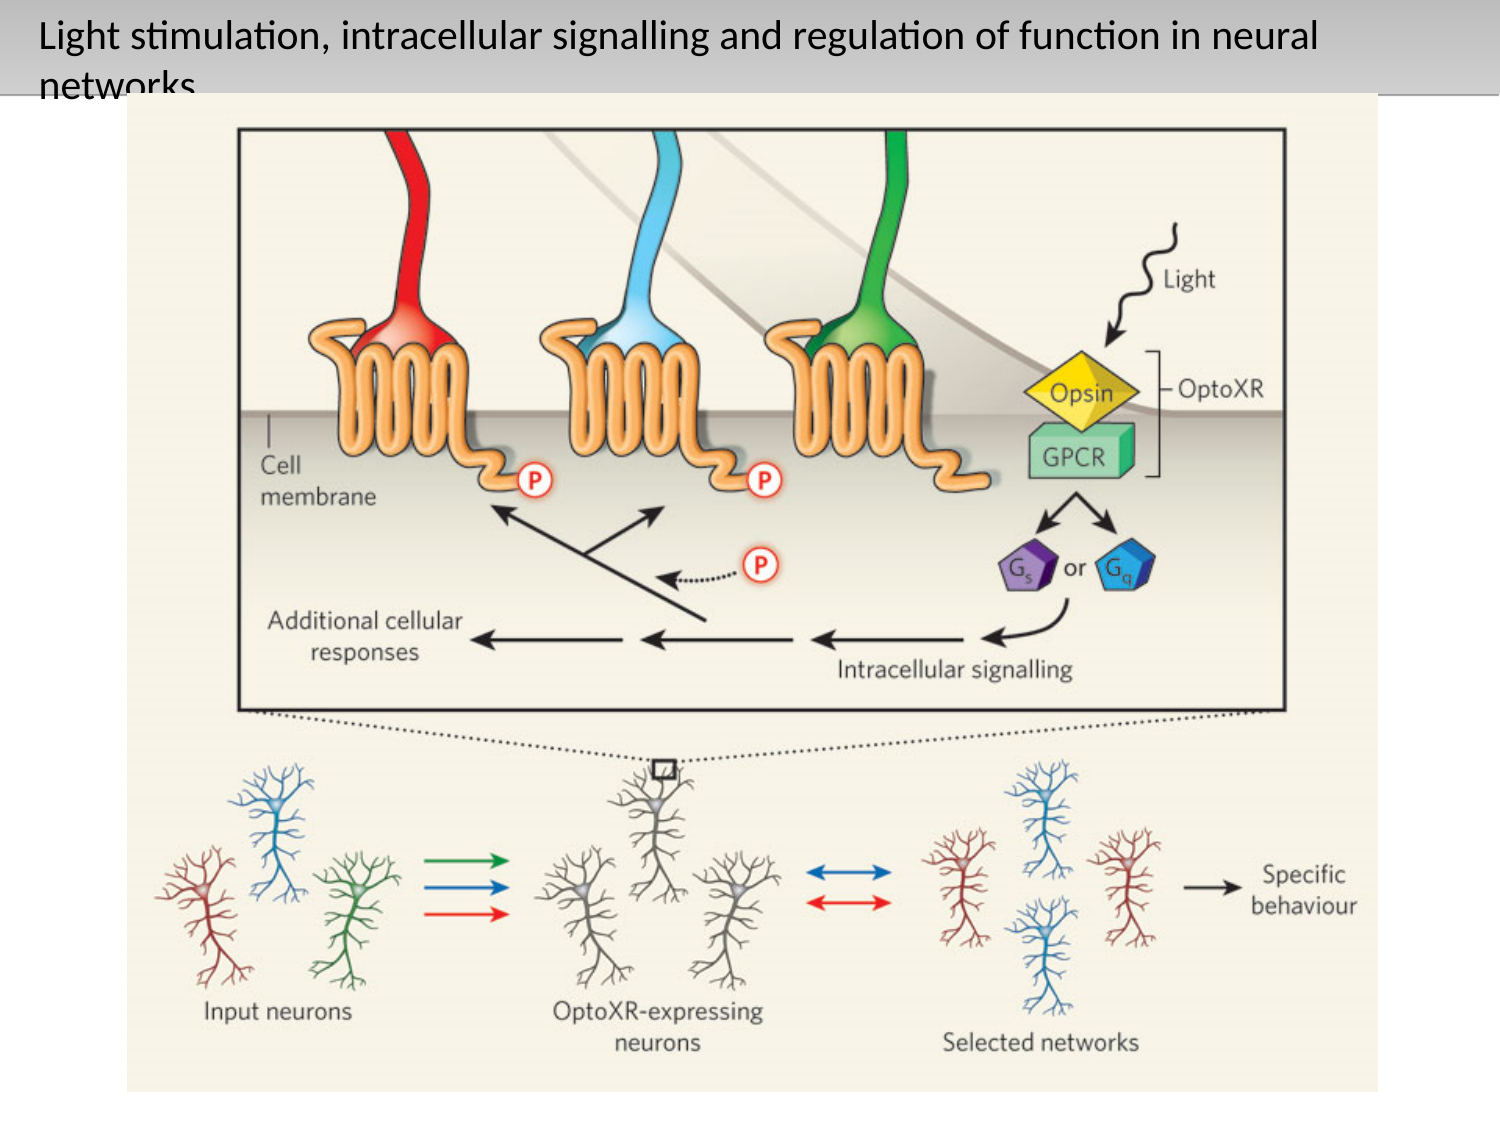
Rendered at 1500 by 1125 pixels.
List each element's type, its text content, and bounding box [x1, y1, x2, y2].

picture [127, 93, 1378, 1092]
title Light stimulation, intracellular signalling and regulation of function in neural networks [23, 0, 1500, 94]
